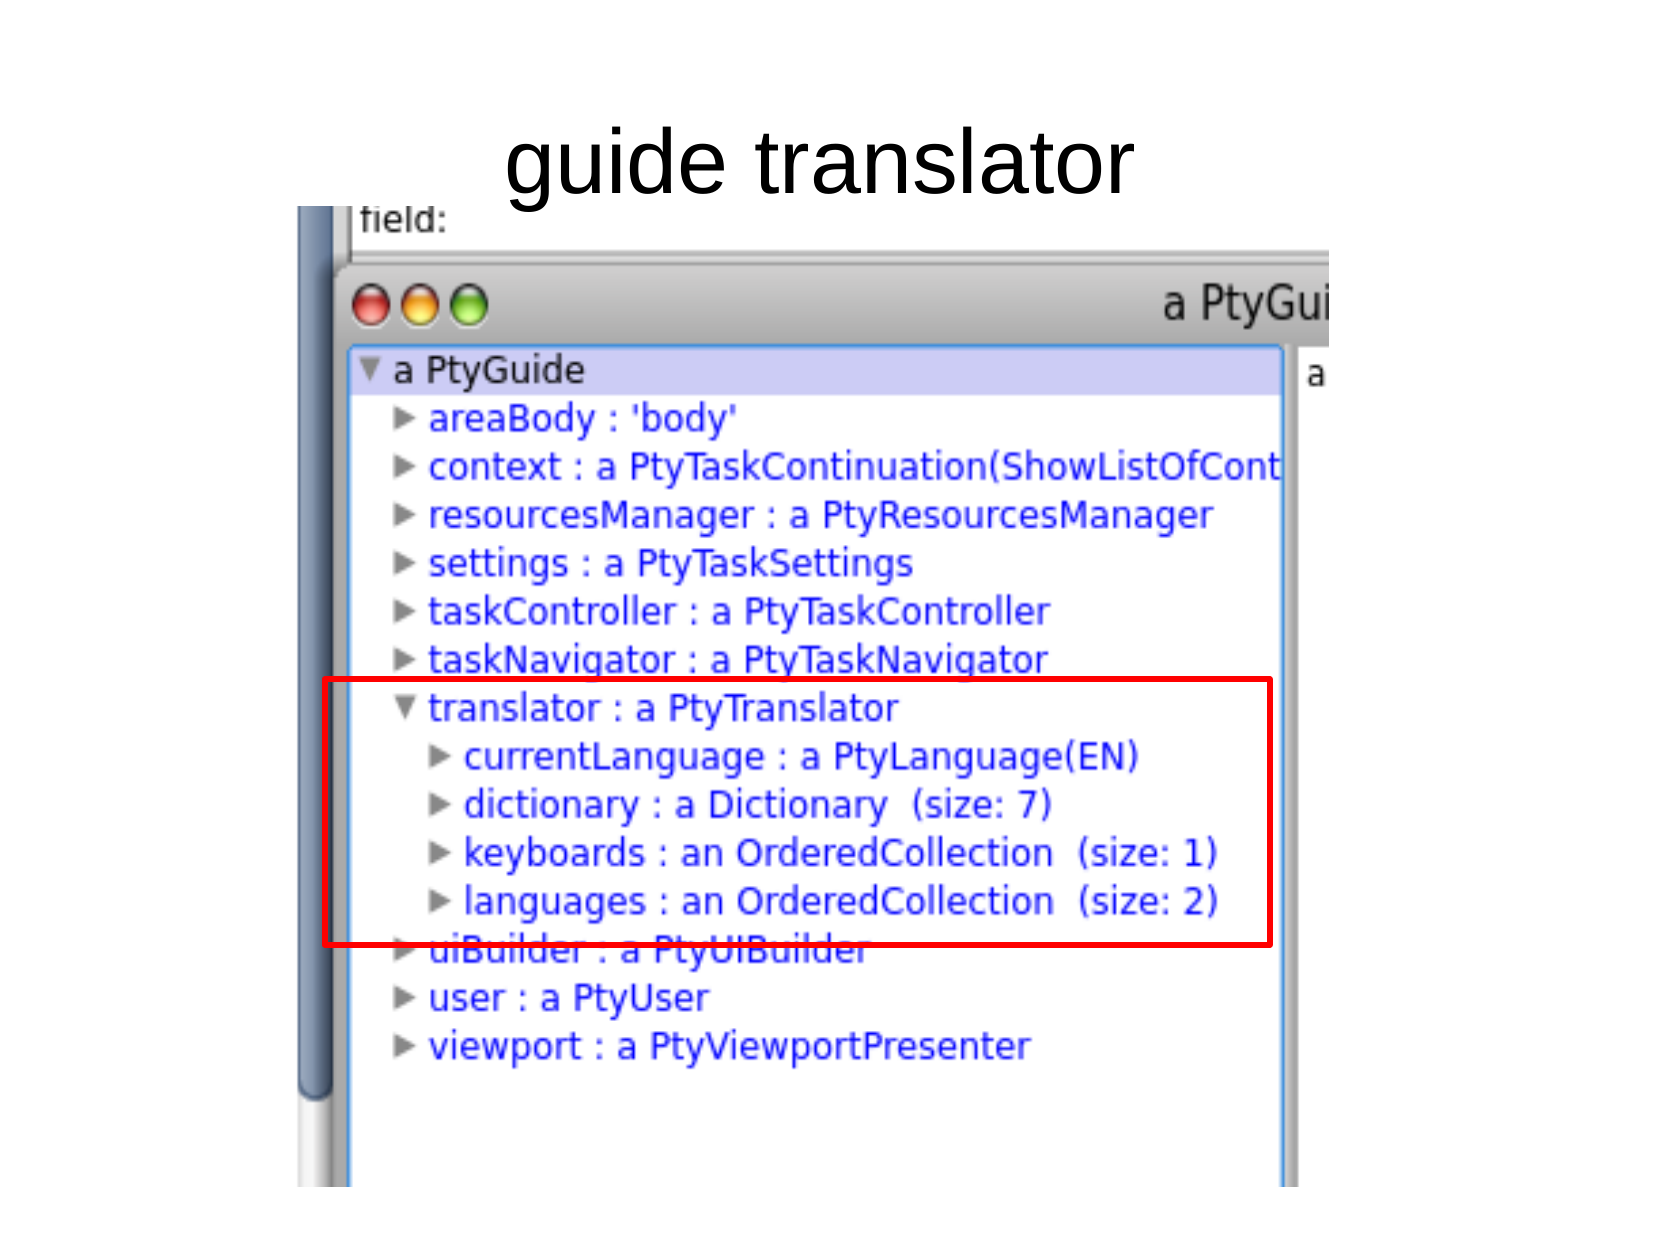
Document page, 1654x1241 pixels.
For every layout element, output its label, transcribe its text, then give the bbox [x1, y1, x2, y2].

picture [285, 266, 1329, 1187]
title guide translator [76, 58, 1565, 266]
